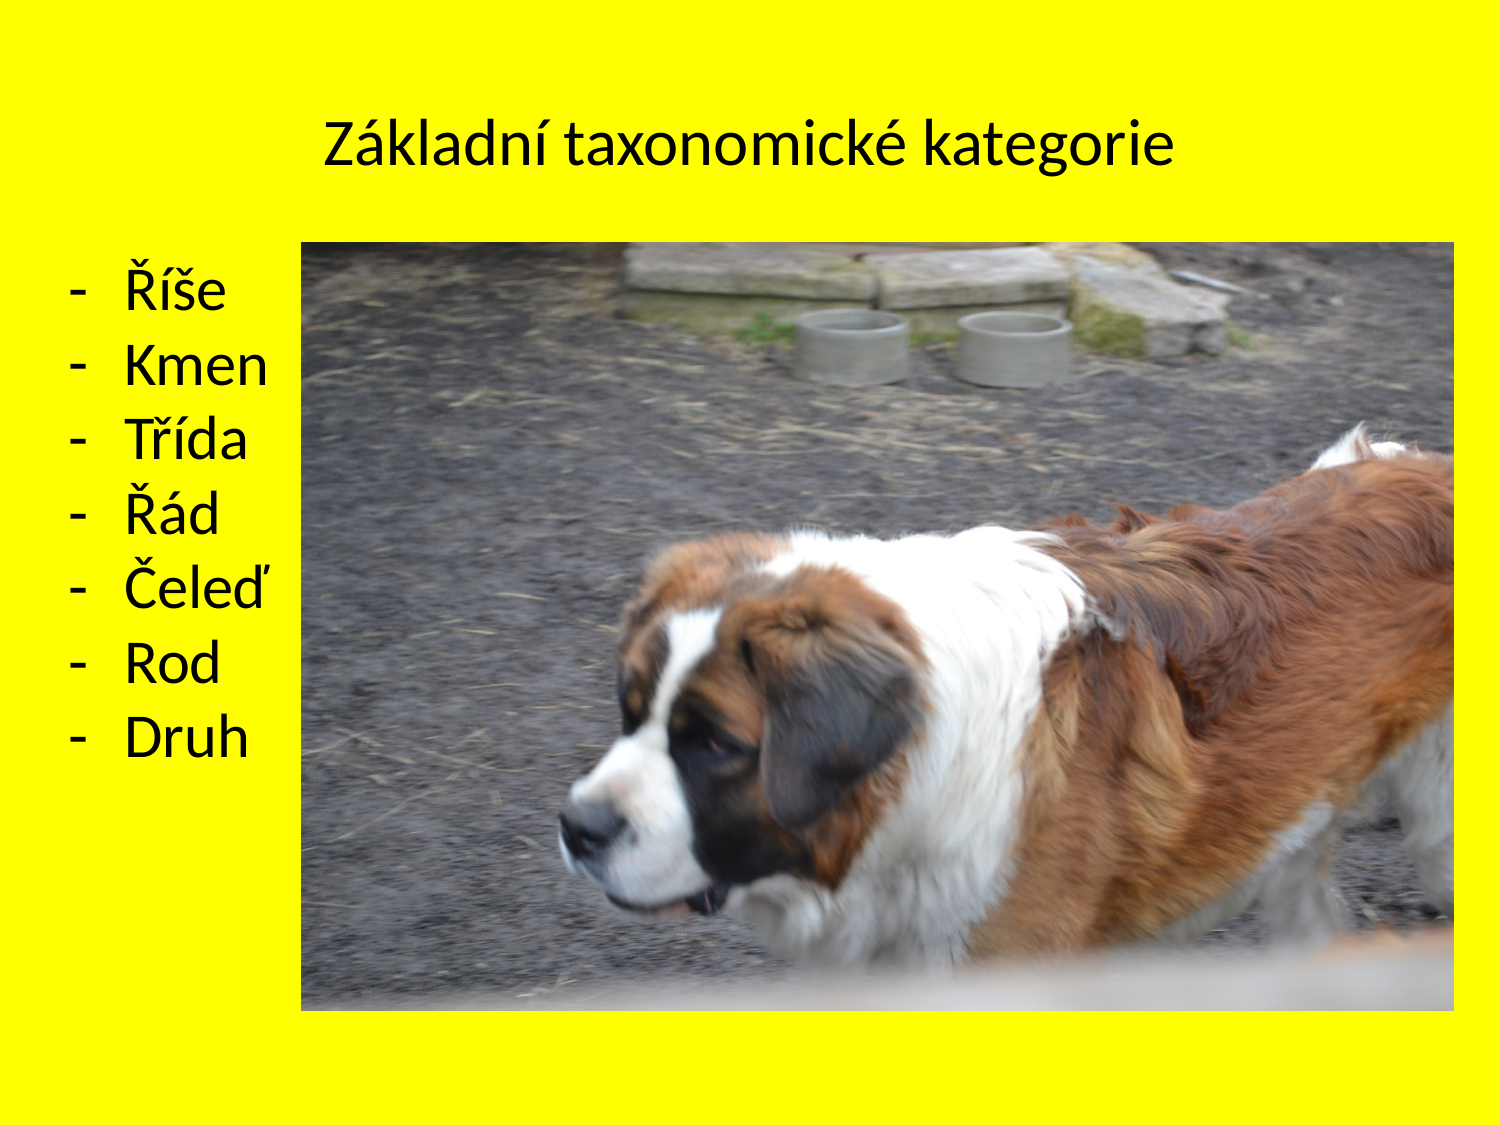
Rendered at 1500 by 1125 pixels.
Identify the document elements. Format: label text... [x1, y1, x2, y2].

list Říše Kmen Třída Řád Čeleď Rod Druh [53, 255, 301, 998]
picture [301, 242, 1454, 1011]
title Základní taxonomické kategorie [75, 45, 1426, 233]
